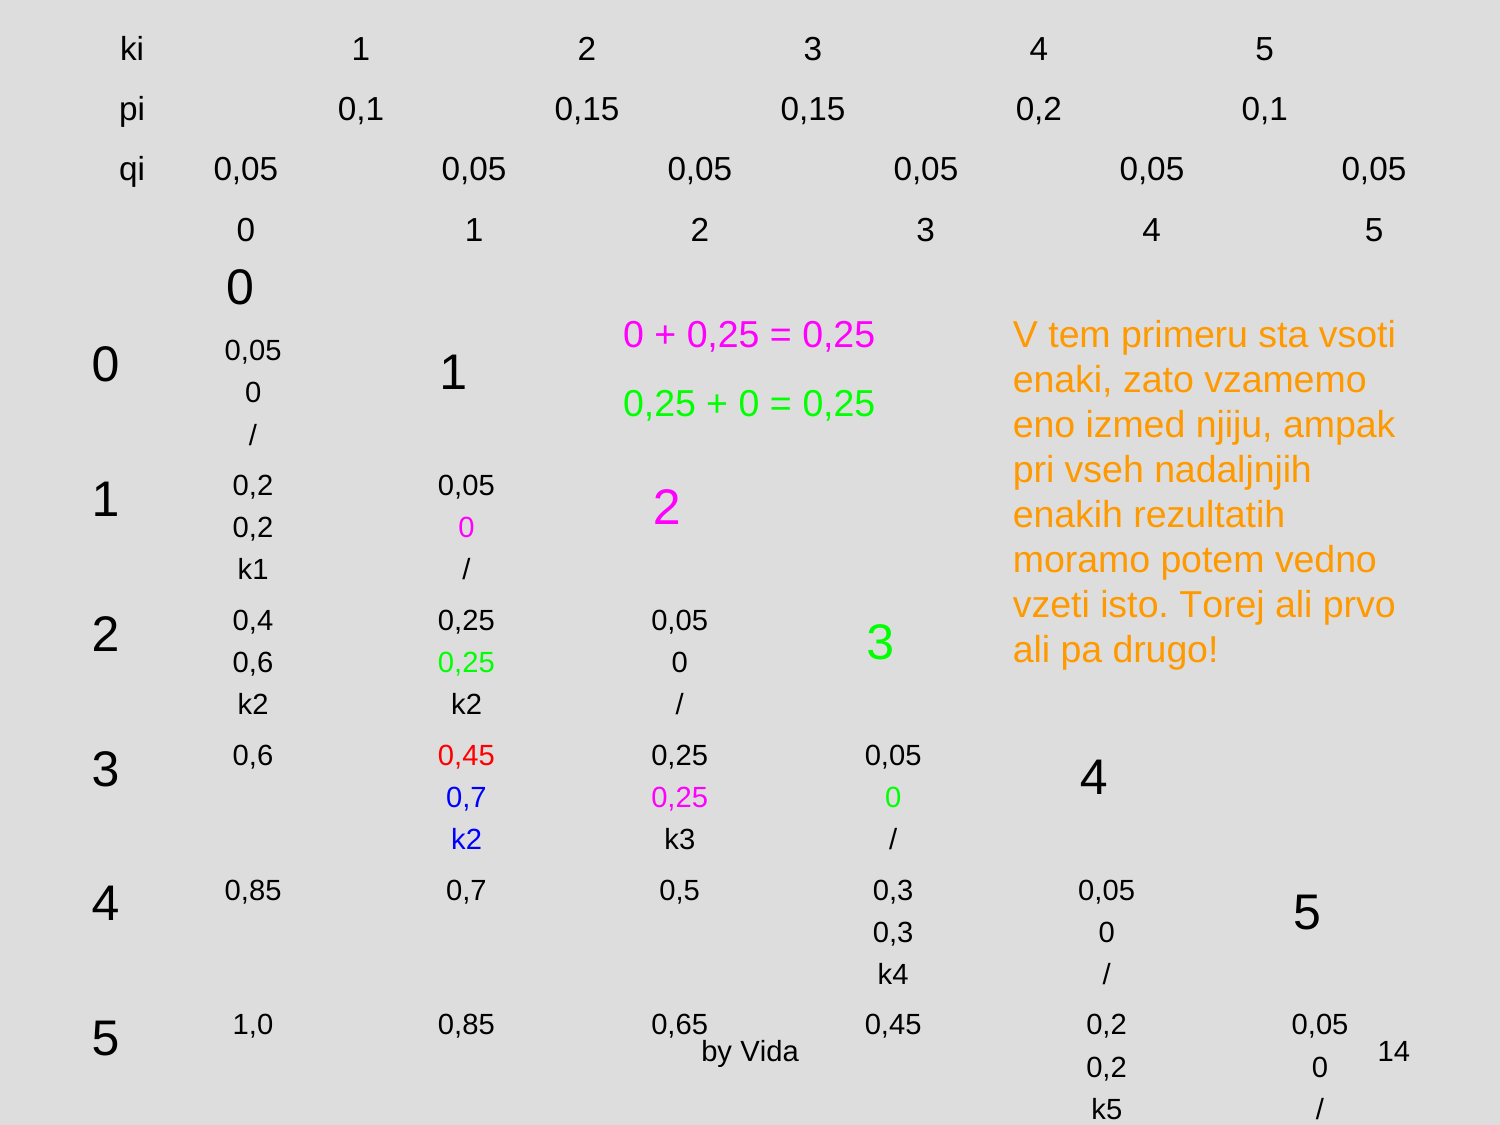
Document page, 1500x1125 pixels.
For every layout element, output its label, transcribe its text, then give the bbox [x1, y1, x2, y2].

table_cell 0,6 [146, 728, 360, 863]
table_cell 0,2 0,2 k5 [1000, 998, 1213, 1125]
table_header 2 [530, 19, 643, 79]
table_header [1096, 19, 1208, 79]
table_cell [982, 140, 1096, 200]
text_box 0 + 0,25 = 0,25 0,25 + 0 = 0,25 [608, 302, 904, 432]
table_cell 0,4 0,6 k2 [146, 594, 360, 728]
table_cell 0,05 [188, 140, 304, 200]
table_cell 4 [1000, 728, 1427, 863]
table_cell 5 [1321, 200, 1427, 261]
table_cell 0,05 0 / [1000, 863, 1213, 998]
table_cell [869, 79, 982, 140]
table_cell 0,7 [360, 863, 573, 998]
table_cell 0,05 [1096, 140, 1208, 200]
table_cell 0,85 [360, 998, 573, 1125]
table_cell [530, 200, 643, 261]
table_header [360, 261, 1427, 324]
table_cell [530, 140, 643, 200]
table_cell [1321, 79, 1427, 140]
table_cell 4 [1096, 200, 1208, 261]
table_header 5 [1208, 19, 1321, 79]
table_cell 0,05 0 / [573, 594, 786, 728]
table_cell 0 [77, 324, 146, 459]
table_cell [304, 200, 417, 261]
table_header 4 [982, 19, 1096, 79]
table_header [417, 19, 530, 79]
table_cell 0,1 [304, 79, 417, 140]
table_header [643, 19, 756, 79]
table_cell 0,25 0,25 k3 [573, 728, 786, 863]
table_cell [982, 200, 1096, 261]
table_cell 0,45 [786, 998, 1000, 1125]
table_cell 1 [77, 459, 146, 594]
table_cell 5 [1213, 863, 1427, 998]
table_cell 0,05 [417, 140, 530, 200]
table_cell 0,15 [756, 79, 869, 140]
table_cell 2 [643, 200, 756, 261]
table_cell 0,65 [573, 998, 786, 1125]
table_cell [1208, 140, 1321, 200]
table_header [1321, 19, 1427, 79]
table_header [869, 19, 982, 79]
table_header [188, 19, 304, 79]
table_cell [643, 79, 756, 140]
table_cell 0,05 [869, 140, 982, 200]
table_cell [77, 200, 188, 261]
table_cell qi [77, 140, 188, 200]
table_cell 1 [417, 200, 530, 261]
table_header 1 [304, 19, 417, 79]
table_cell 0,45 0,7 k2 [360, 728, 573, 863]
table_cell 4 [77, 863, 146, 998]
text_box V tem primeru sta vsoti enaki, zato vzamemo eno izmed njiju, ampak pri vseh nadaljnjih enakih rezultatih moramo potem vedno vzeti isto. Torej ali prvo ali pa drugo! [998, 302, 1436, 679]
table_cell 0,25 0,25 k2 [360, 594, 573, 728]
table_cell 0,15 [530, 79, 643, 140]
table_cell 3 [786, 594, 1427, 728]
table_header 3 [756, 19, 869, 79]
table_cell pi [77, 79, 188, 140]
table_cell 3 [77, 728, 146, 863]
table_cell 0,05 [1321, 140, 1427, 200]
table_cell [1096, 79, 1208, 140]
table_cell 0 [188, 200, 304, 261]
table_cell 0,05 0 / [360, 459, 573, 594]
table_cell 0,2 [982, 79, 1096, 140]
table_header ki [77, 19, 188, 79]
table_cell 0,3 0,3 k4 [786, 863, 1000, 998]
table_cell [756, 200, 869, 261]
table_cell 0,5 [573, 863, 786, 998]
table_cell 5 [77, 998, 146, 1125]
table_cell 0,85 [146, 863, 360, 998]
table_cell 0,05 0 / [1213, 998, 1427, 1125]
table_cell 3 [869, 200, 982, 261]
table_cell 0,05 [643, 140, 756, 200]
table_header [77, 261, 146, 324]
table_cell [188, 79, 304, 140]
table_cell 1,0 [146, 998, 360, 1125]
table_cell [756, 140, 869, 200]
table_cell 2 [77, 594, 146, 728]
table_cell [417, 79, 530, 140]
table_cell 2 [573, 459, 998, 594]
table_cell 0,1 [1208, 79, 1321, 140]
table_cell 0,05 0 / [146, 324, 360, 459]
table_cell 0,2 0,2 k1 [146, 459, 360, 594]
table_cell [304, 140, 417, 200]
table_header 0 [146, 261, 360, 324]
table_cell [1208, 200, 1321, 261]
table_cell 1 [360, 324, 998, 459]
table_cell 0,05 0 / [786, 728, 1000, 863]
